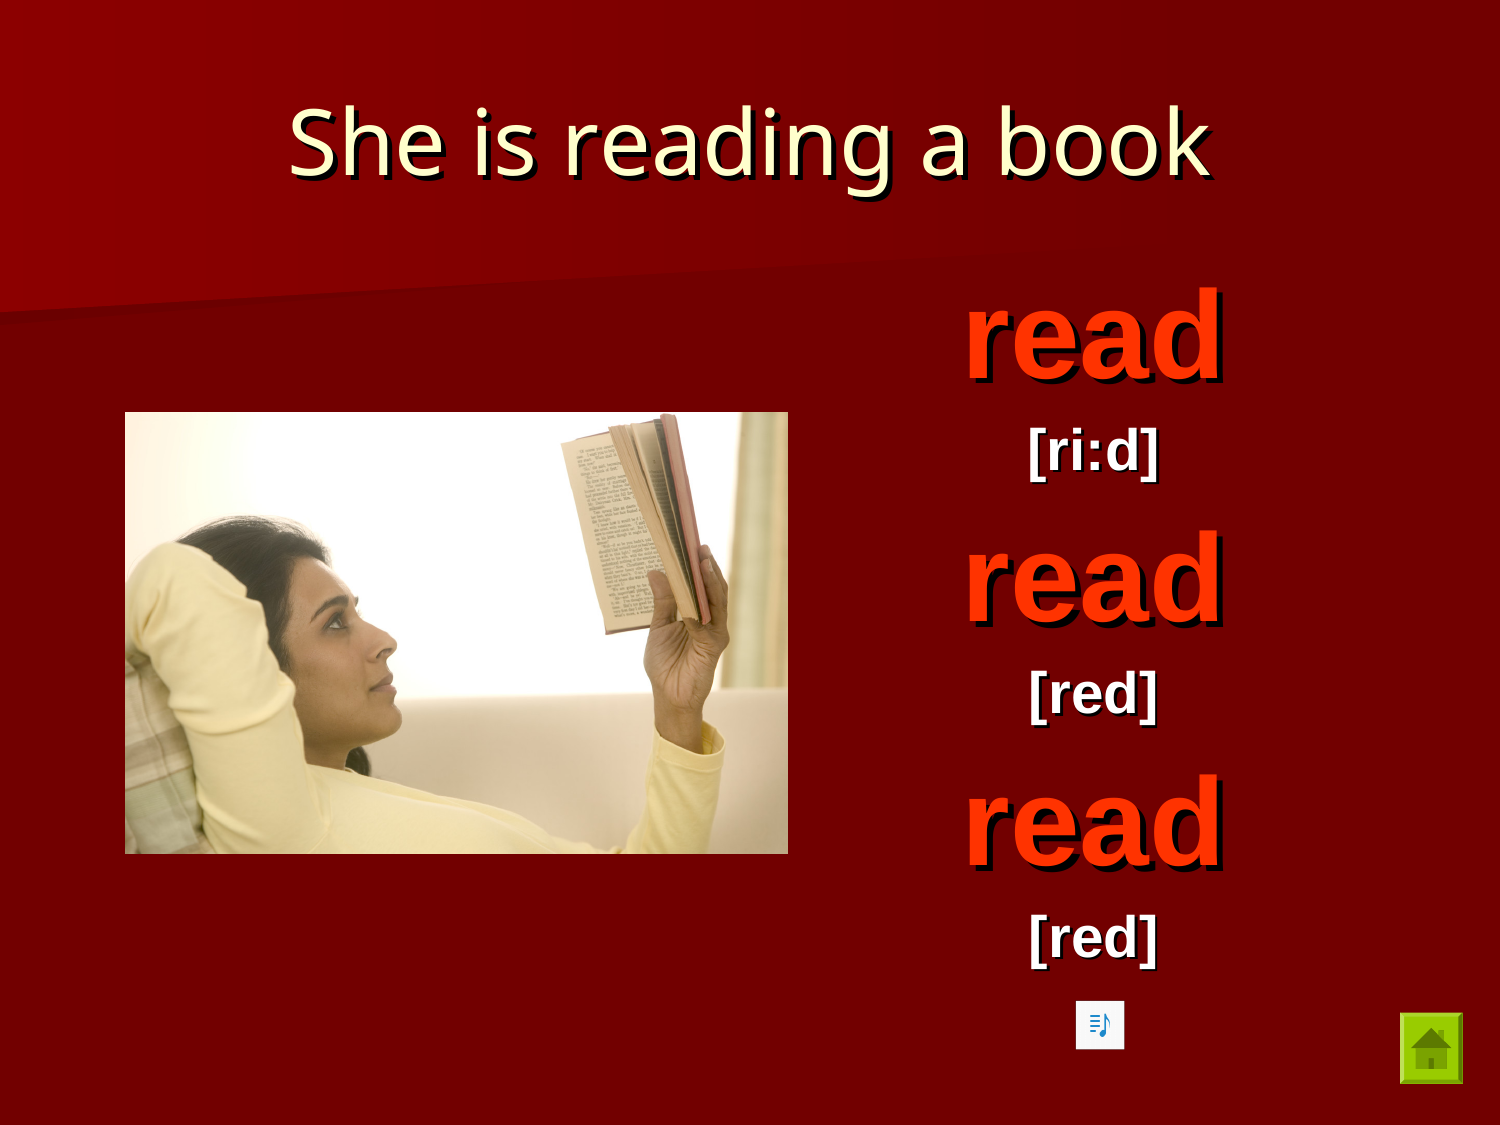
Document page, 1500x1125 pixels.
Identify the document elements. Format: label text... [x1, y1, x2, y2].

picture [125, 412, 788, 854]
title She is reading a book [75, 45, 1426, 233]
text_box [1401, 1012, 1463, 1084]
list read [ri:d] read [red] read [red] [762, 262, 1426, 1000]
text_box [1074, 999, 1126, 1051]
